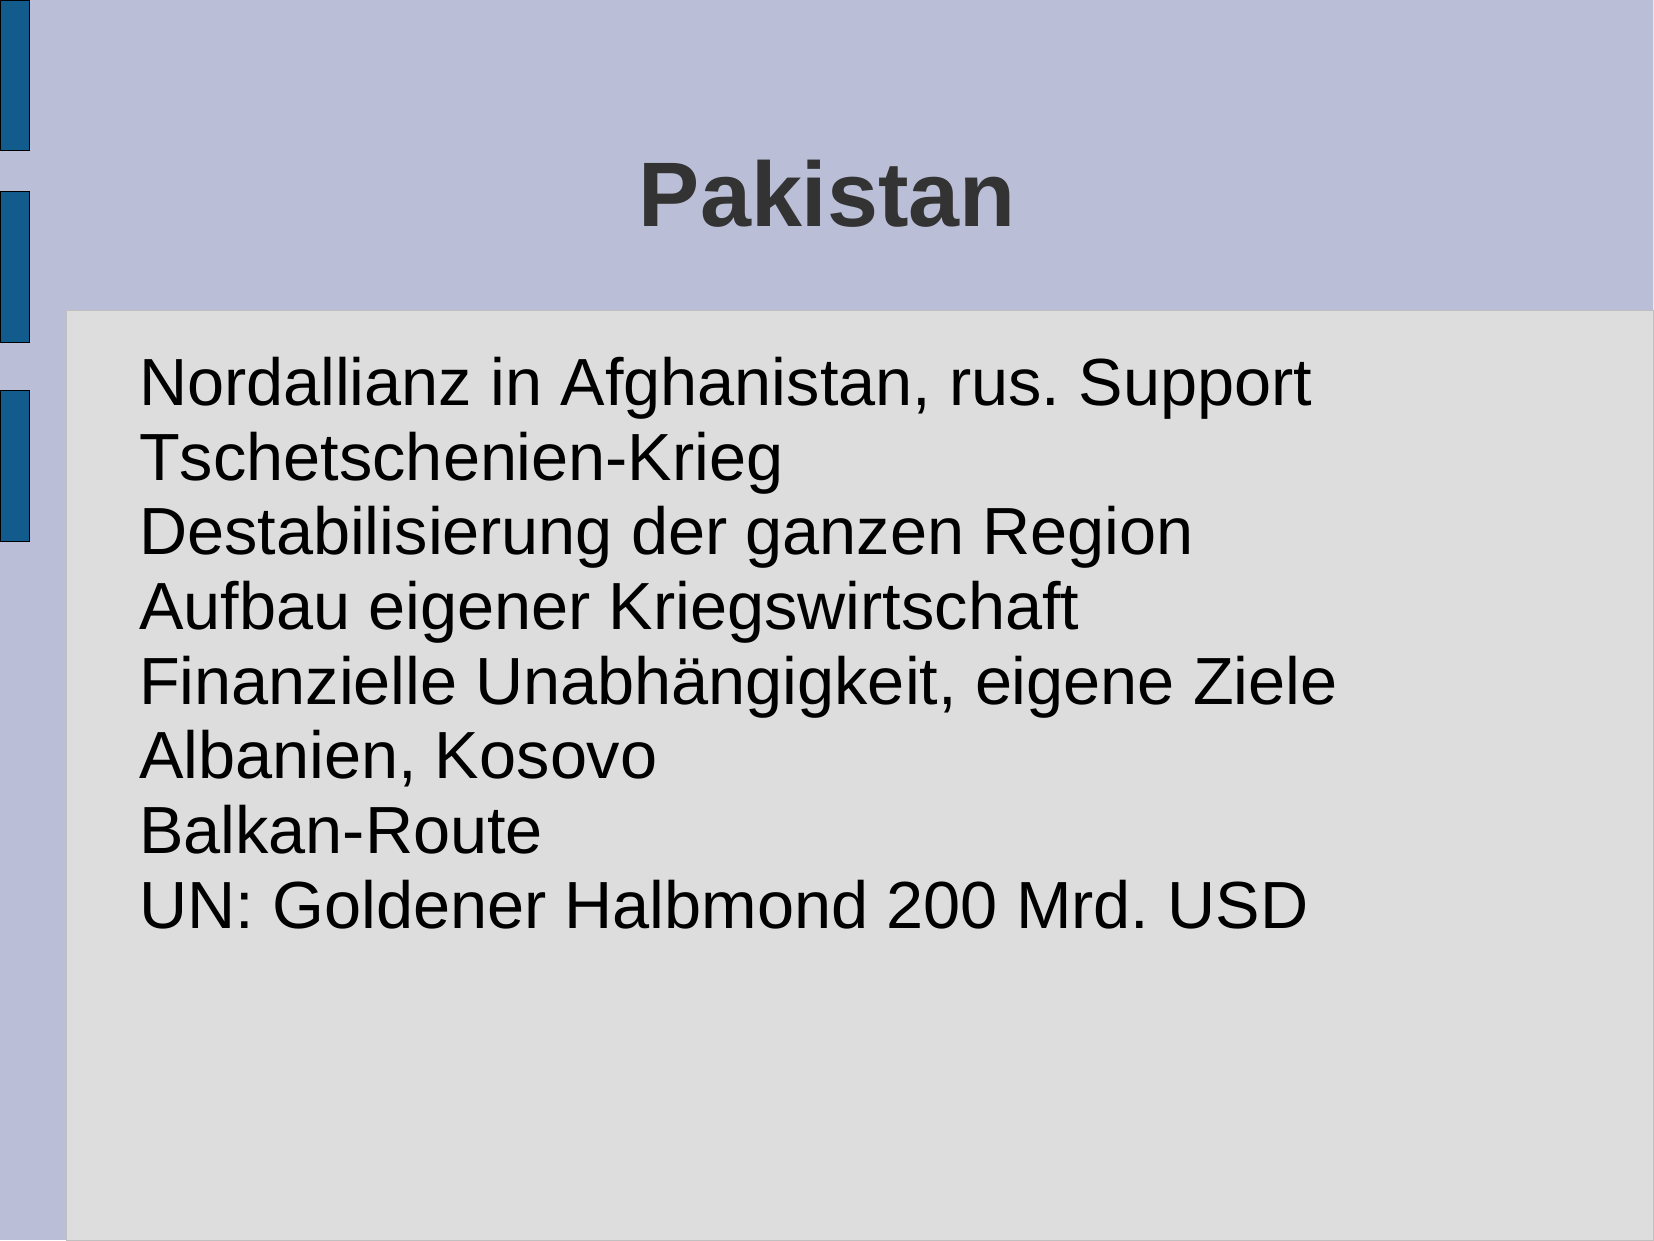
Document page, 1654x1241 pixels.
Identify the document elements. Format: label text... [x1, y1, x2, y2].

list Nordallianz in Afghanistan, rus. Support Tschetschenien-Krieg Destabilisierung der ganzen Region Aufbau eigener Kriegswirtschaft Finanzielle Unabhängigkeit, eigene Ziele Albanien, Kosovo Balkan-Route UN: Goldener Halbmond 200 Mrd. USD [121, 344, 1534, 1127]
title Pakistan [121, 91, 1534, 299]
